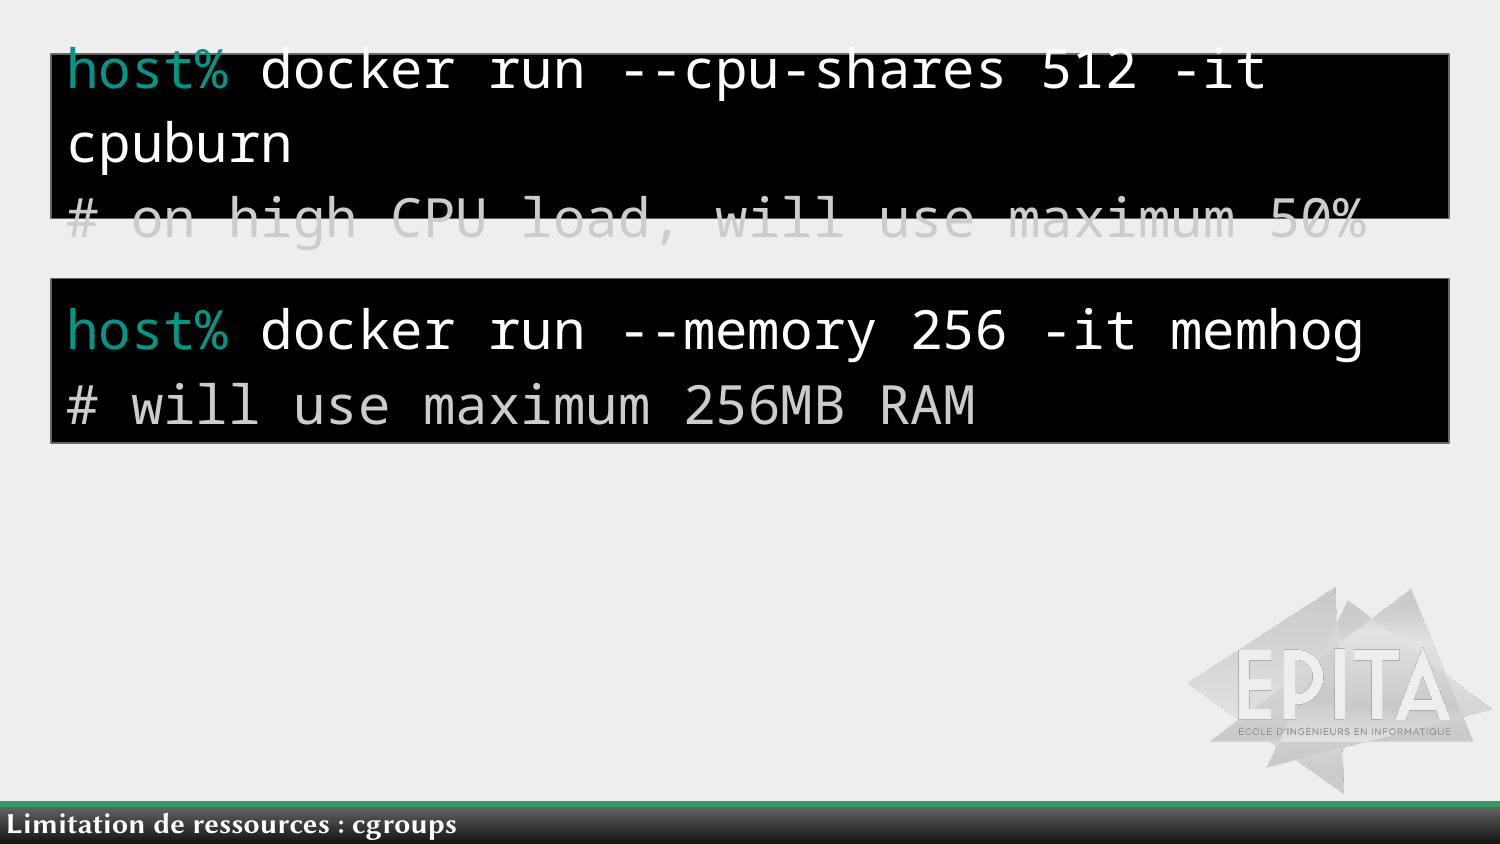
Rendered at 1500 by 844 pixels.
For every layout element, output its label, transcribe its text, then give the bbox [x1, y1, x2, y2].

text_box host% docker run --cpu-shares 512 -it cpuburn # on high CPU load, will use maximum 50% [51, 53, 1449, 219]
picture [1187, 587, 1492, 794]
text_box host% docker run --memory 256 -it memhog # will use maximum 256MB RAM [51, 278, 1449, 443]
title Limitation de ressources : cgroups [5, 801, 1075, 844]
